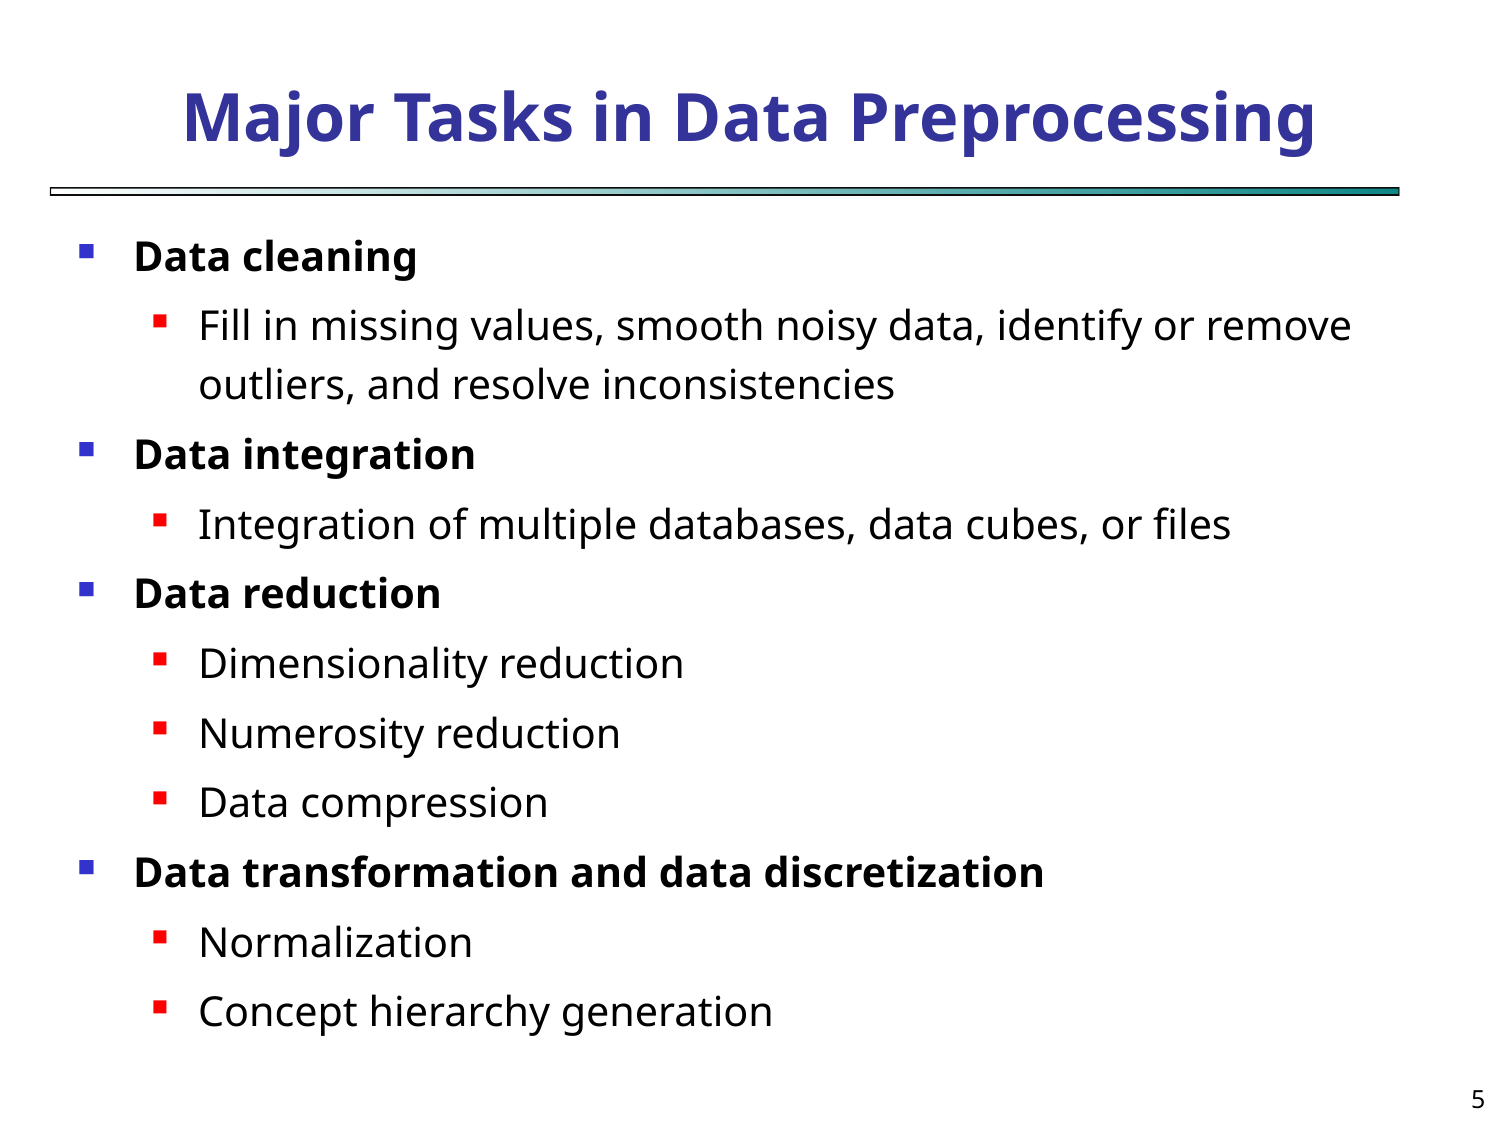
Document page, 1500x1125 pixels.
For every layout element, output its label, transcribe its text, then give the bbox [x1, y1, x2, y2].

list Data cleaning Fill in missing values, smooth noisy data, identify or remove outliers, and resolve inconsistencies Data integration Integration of multiple databases, data cubes, or files Data reduction Dimensionality reduction Numerosity reduction Data compression Data transformation and data discretization Normalization Concept hierarchy generation [62, 212, 1426, 1052]
title Major Tasks in Data Preprocessing [0, 49, 1500, 163]
text_box 1 [1187, 1062, 1500, 1125]
